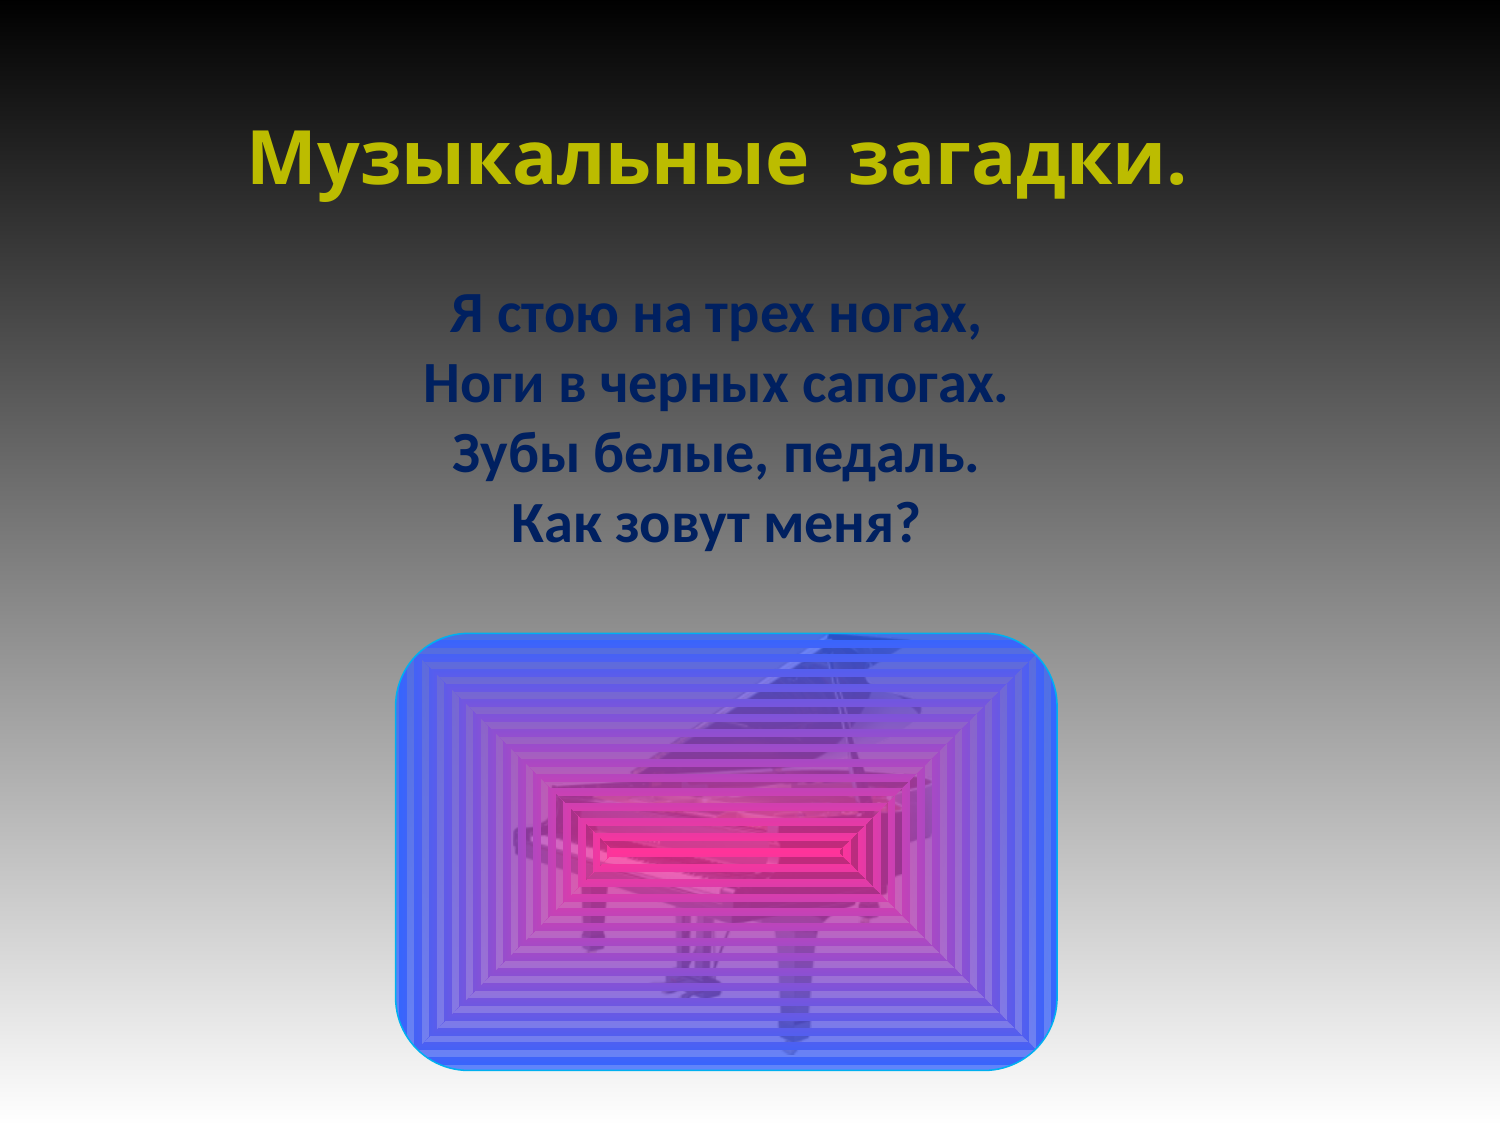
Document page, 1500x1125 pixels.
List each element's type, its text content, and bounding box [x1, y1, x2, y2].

text_box [395, 633, 1058, 1071]
text_box Я стою на трех ногах, Ноги в черных сапогах. Зубы белые, педаль. Как зовут меня? [348, 267, 1099, 562]
text_box Музыкальные загадки. [231, 101, 1204, 207]
